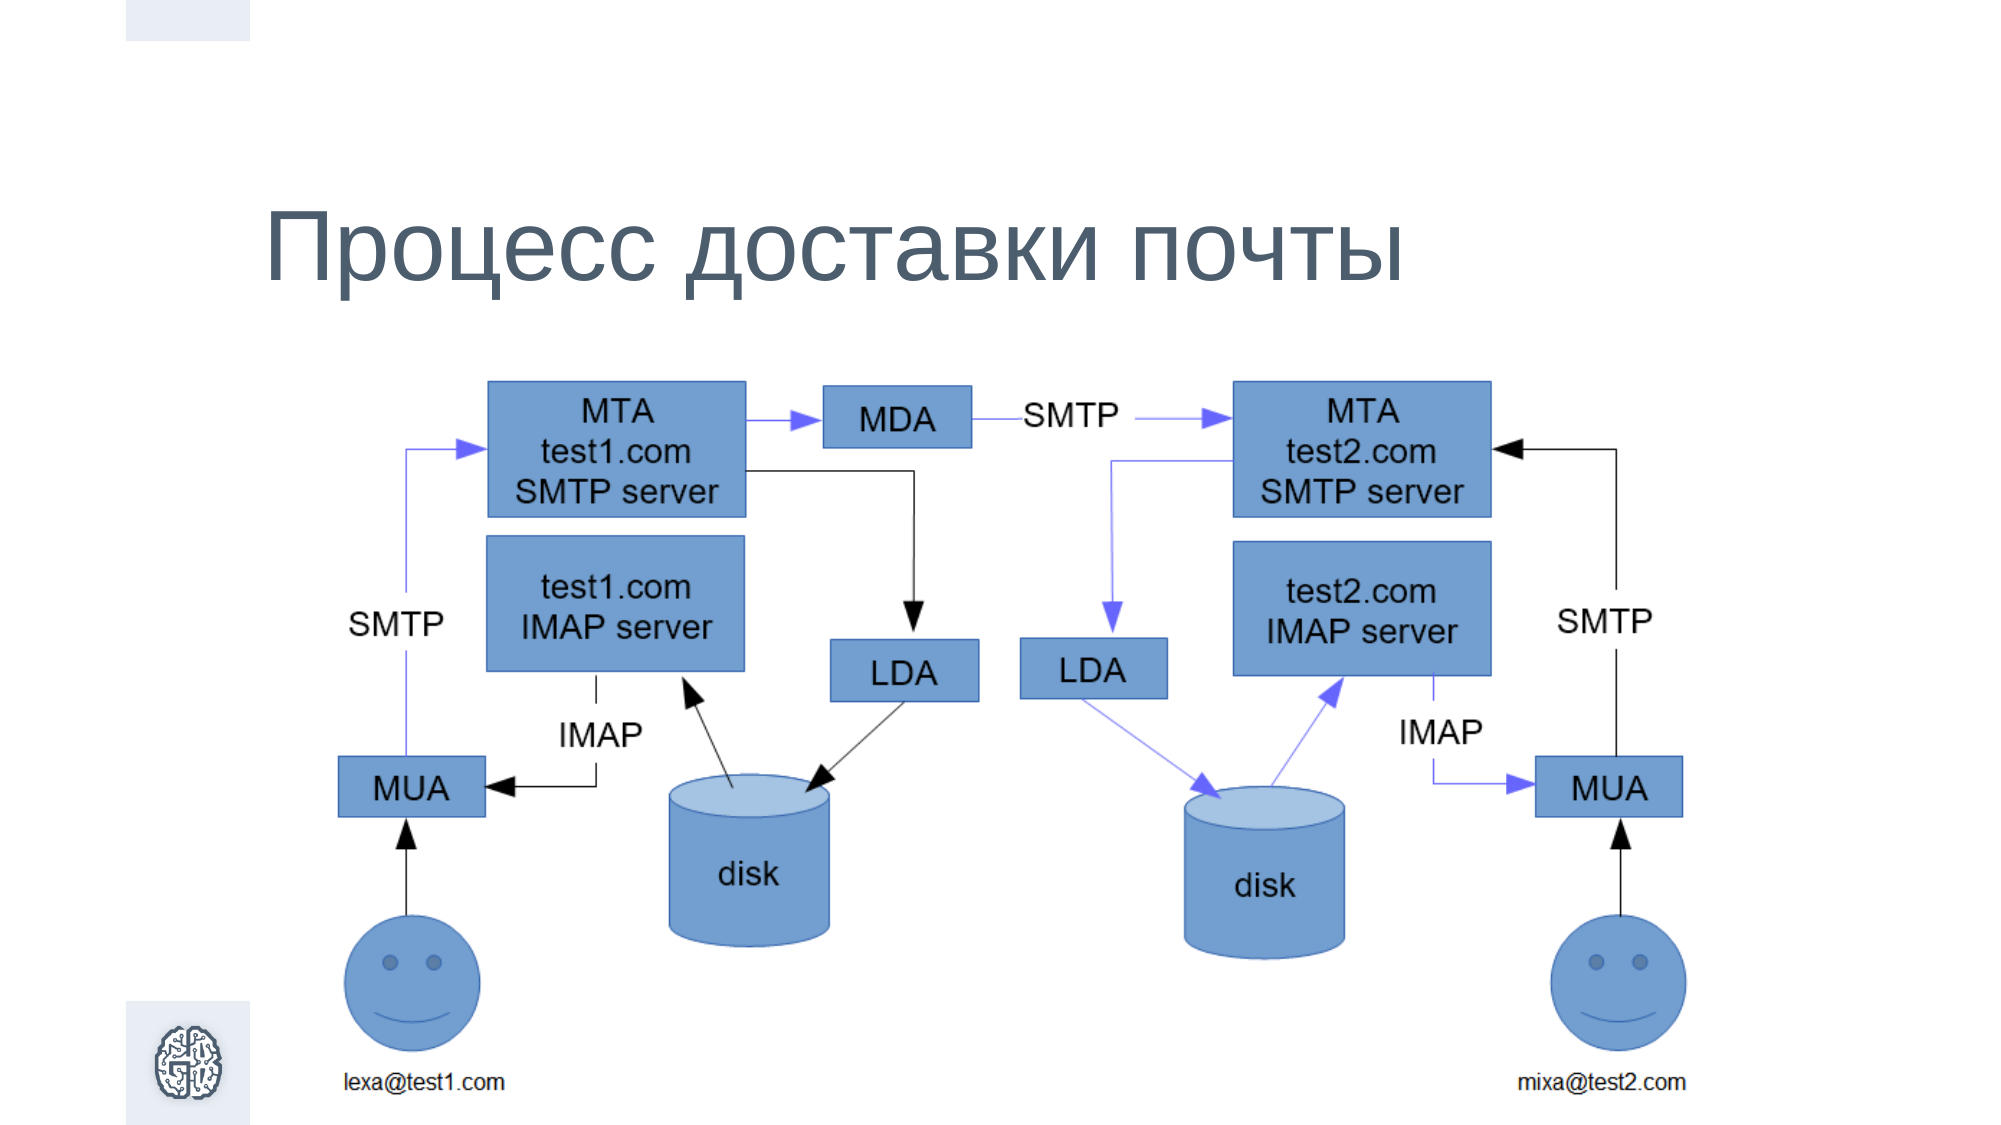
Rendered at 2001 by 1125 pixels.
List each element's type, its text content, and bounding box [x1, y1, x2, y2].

title Процесс доставки почты [248, 124, 1752, 372]
picture [144, 1016, 232, 1110]
picture [328, 371, 1705, 1109]
